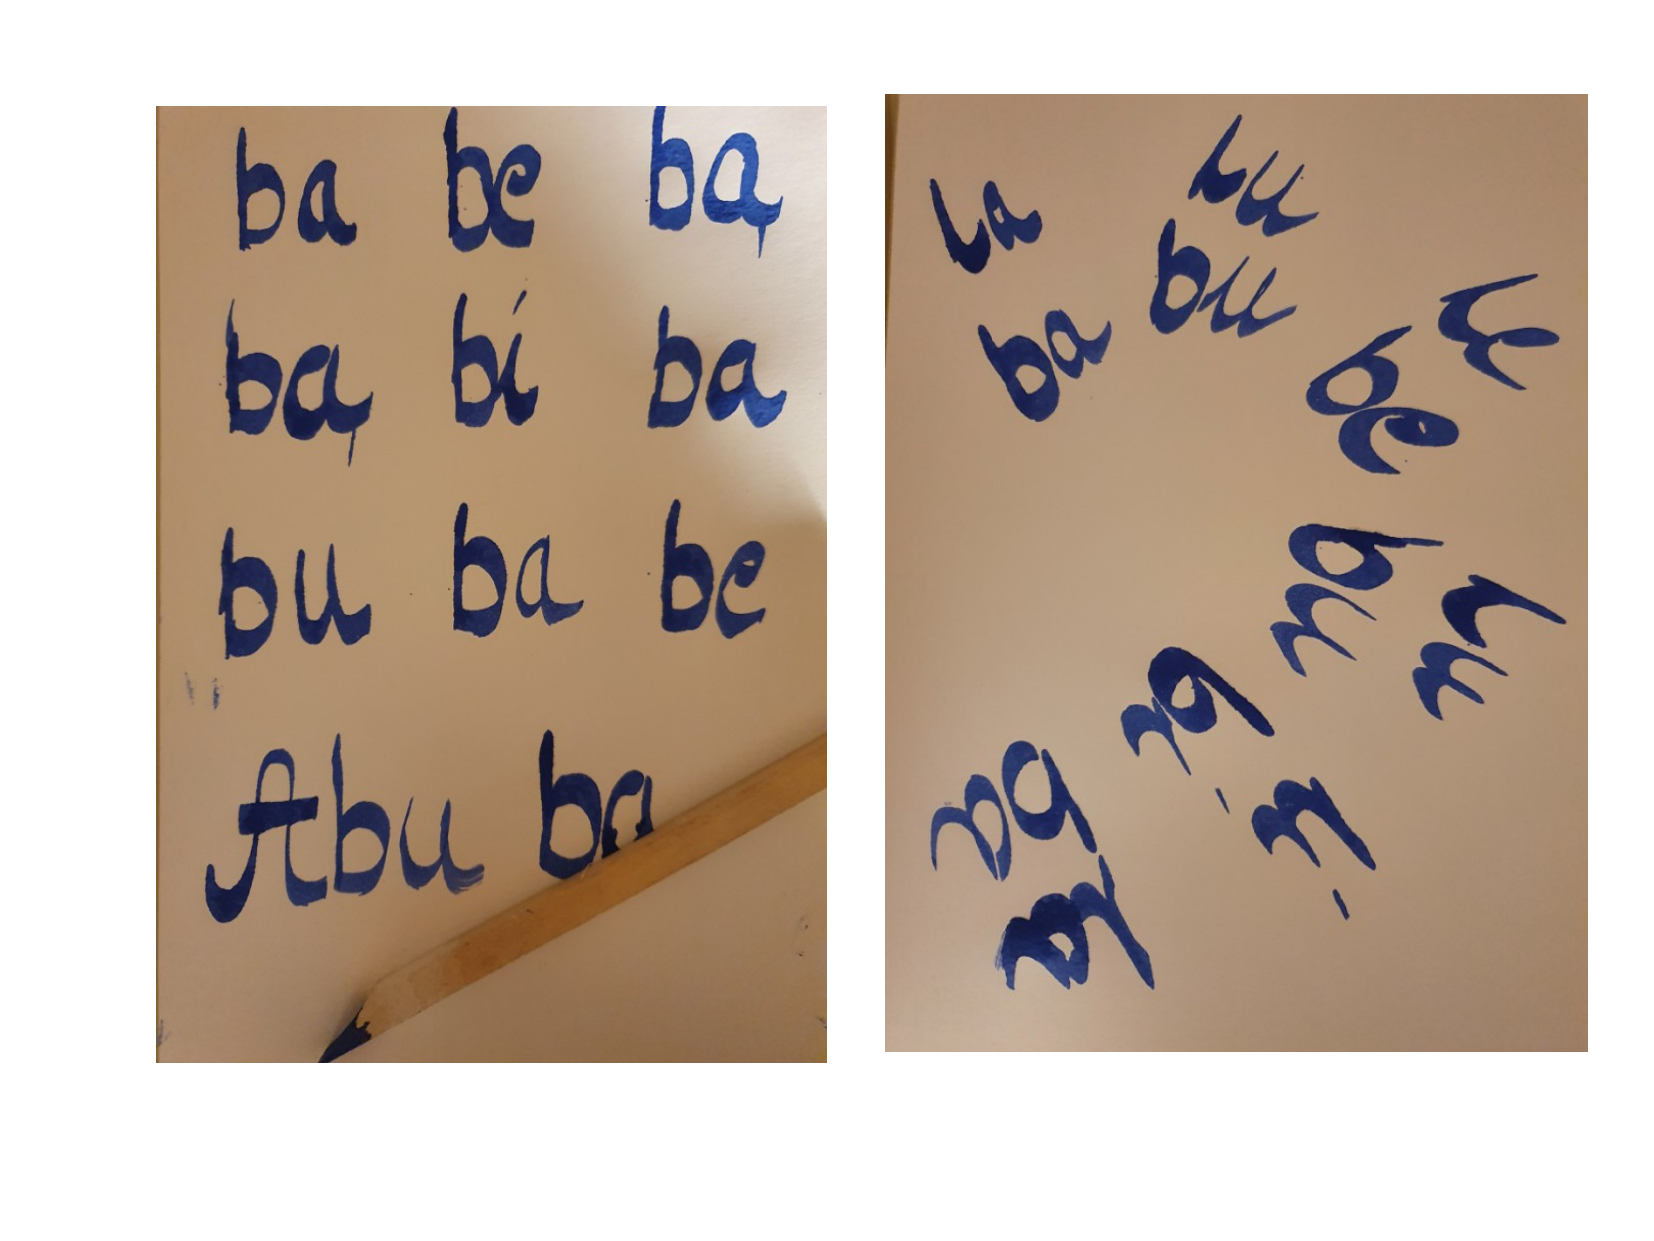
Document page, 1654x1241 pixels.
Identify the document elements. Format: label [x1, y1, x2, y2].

picture [156, 106, 827, 1063]
picture [885, 94, 1588, 1052]
